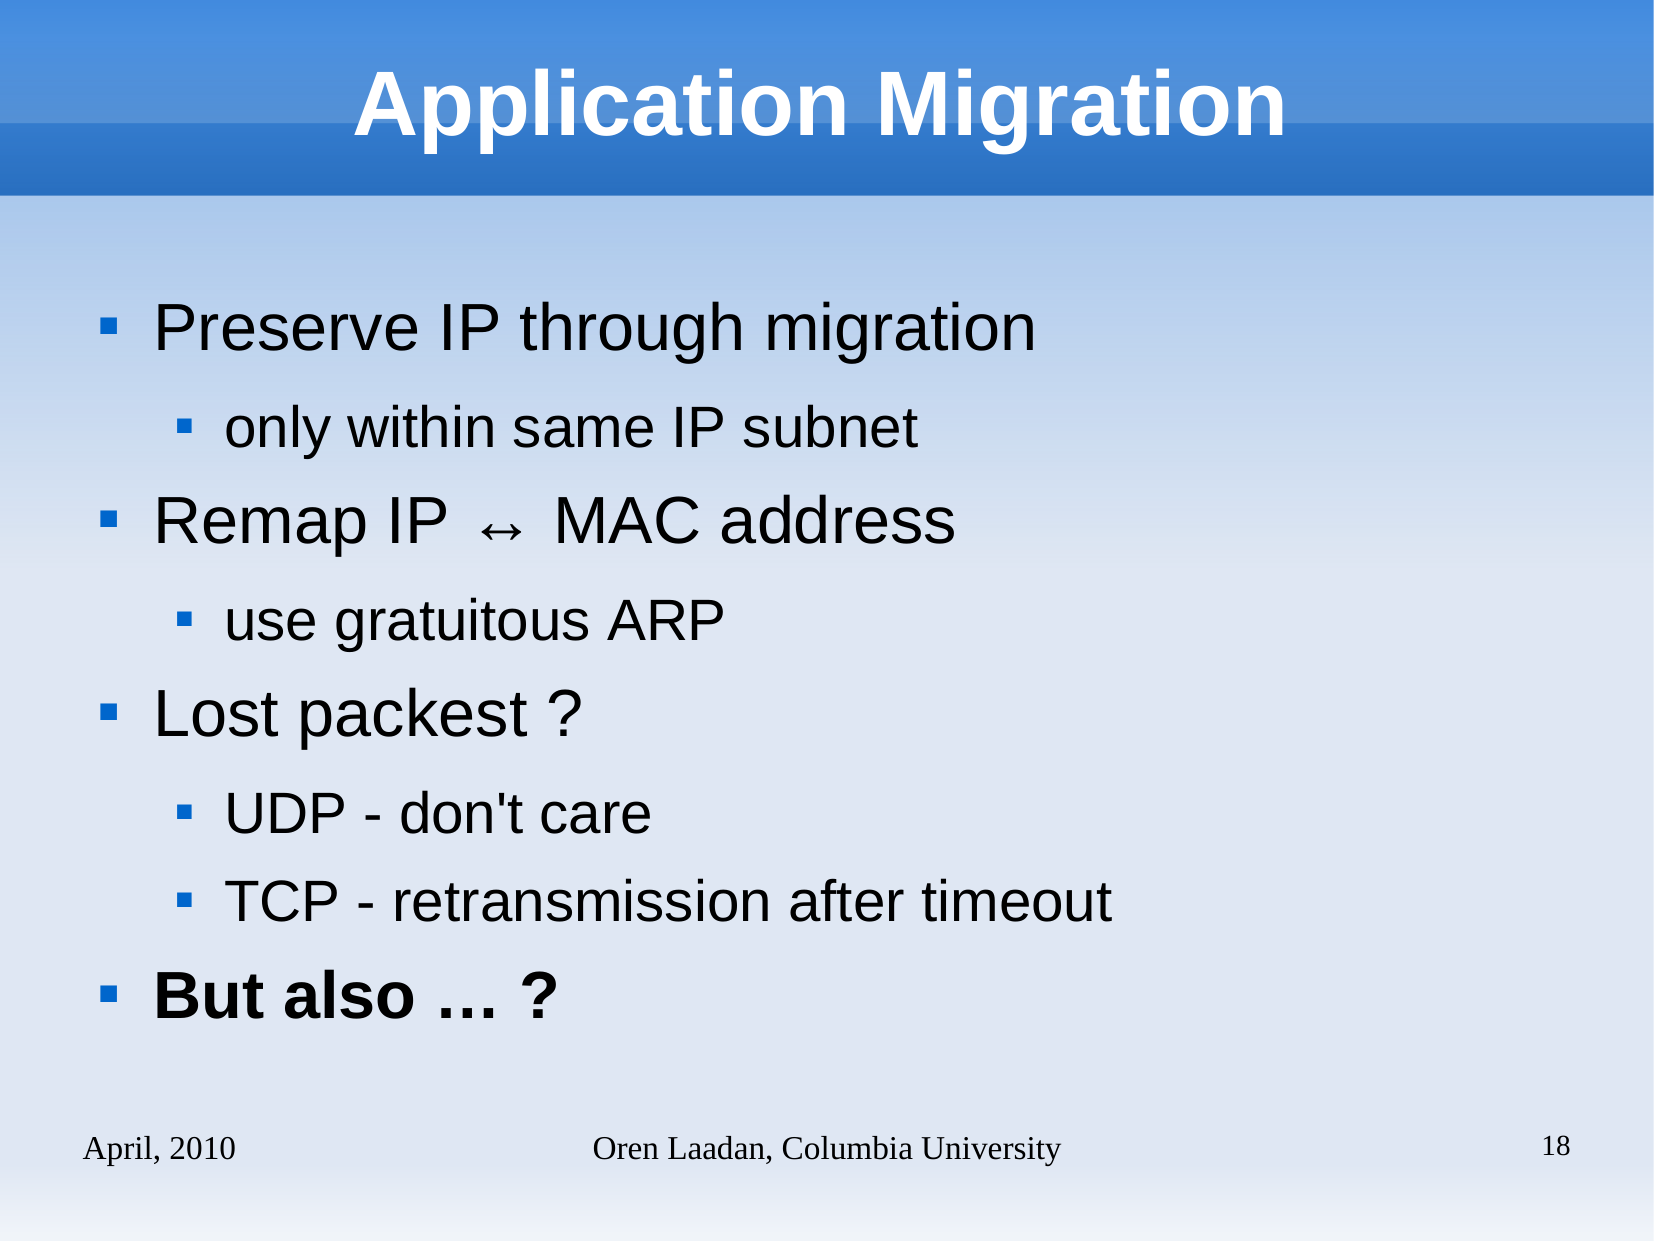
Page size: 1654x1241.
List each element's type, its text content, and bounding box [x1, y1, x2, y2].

picture [0, 0, 1654, 1241]
list Preserve IP through migration only within same IP subnet Remap IP ↔ MAC address use gratuitous ARP Lost packest ? UDP - don't care TCP - retransmission after timeout But also … ? [82, 290, 1571, 1094]
title Application Migration [76, 7, 1565, 200]
